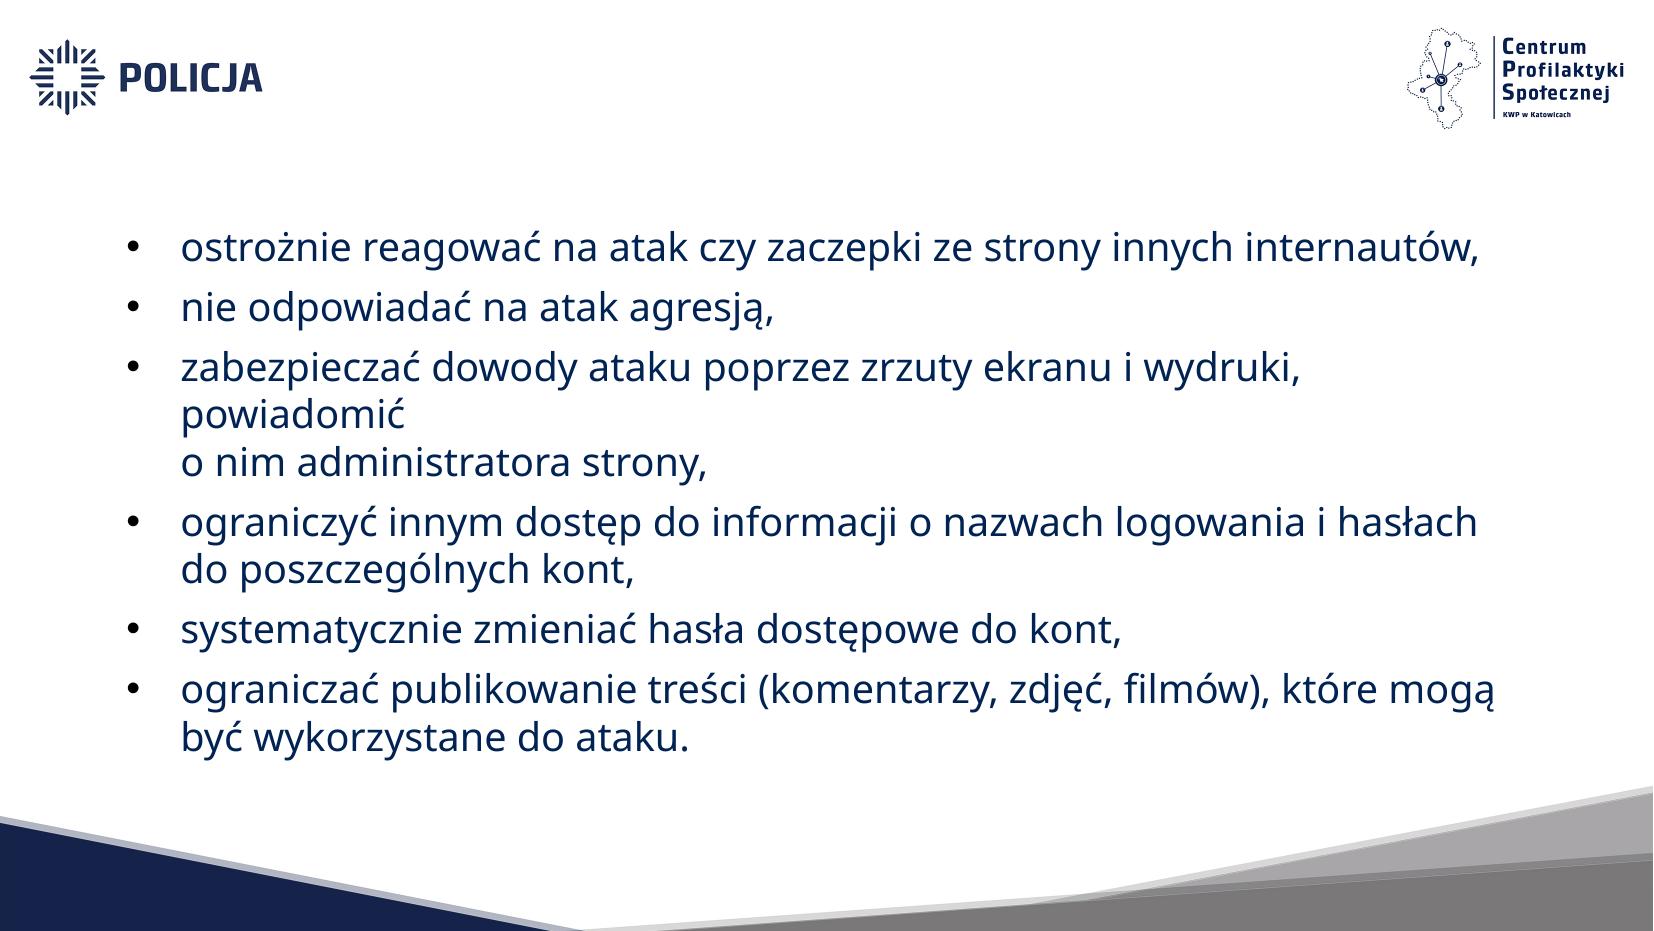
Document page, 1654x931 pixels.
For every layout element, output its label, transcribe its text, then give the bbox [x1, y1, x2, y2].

text_box ostrożnie reagować na atak czy zaczepki ze strony innych internautów, nie odpowiadać na atak agresją, zabezpieczać dowody ataku poprzez zrzuty ekranu i wydruki, powiadomić o nim administratora strony, ograniczyć innym dostęp do informacji o nazwach logowania i hasłach do poszczególnych kont, systematycznie zmieniać hasła dostępowe do kont, ograniczać publikowanie treści (komentarzy, zdjęć, filmów), które mogą być wykorzystane do ataku. [111, 214, 1530, 931]
picture [0, 7, 1653, 931]
